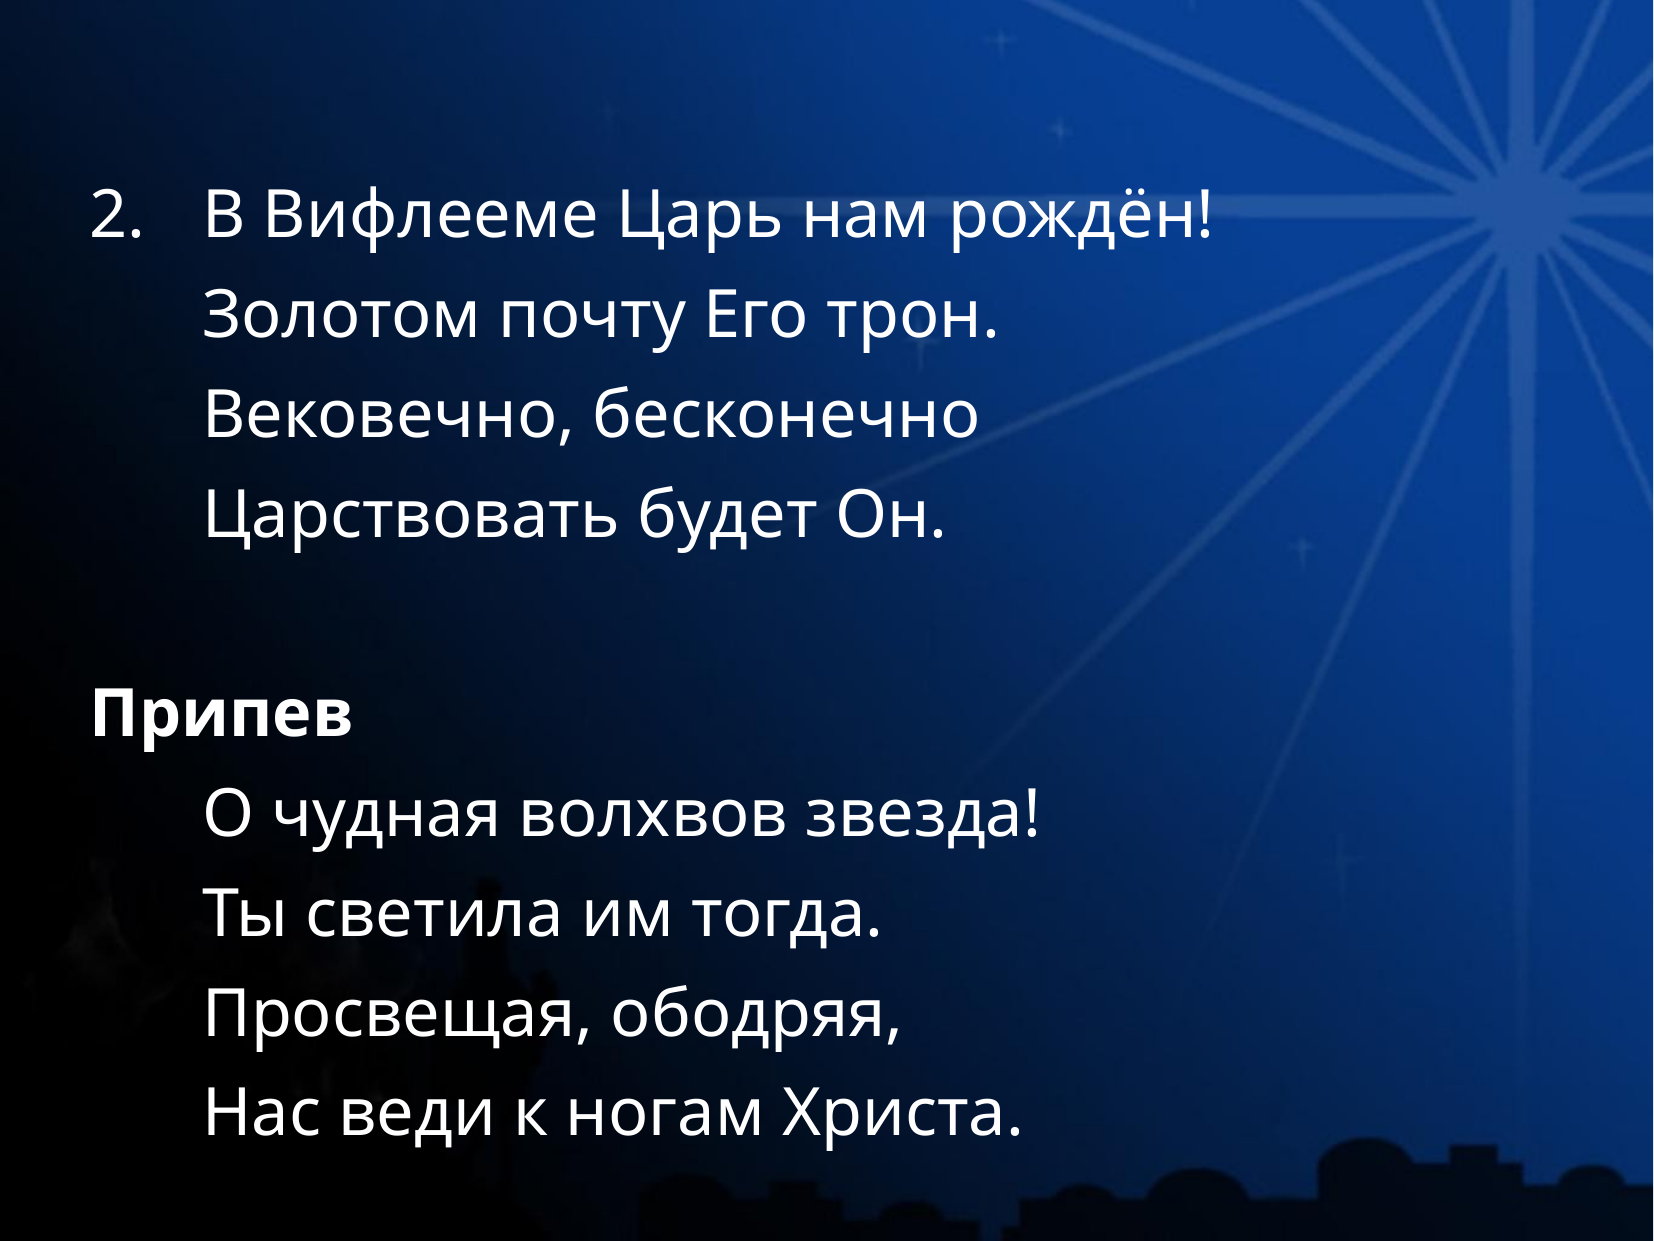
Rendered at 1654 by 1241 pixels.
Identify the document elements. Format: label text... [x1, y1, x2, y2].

picture [0, 0, 1654, 1241]
text_box 2. В Вифлееме Царь нам рождён! Золотом почту Его трон. Вековечно, бесконечно Царствовать будет Он. Припев О чудная волхвов звезда! Ты светила им тогда. Просвещая, ободряя, Нас веди к ногам Христа. [75, 150, 1576, 1163]
